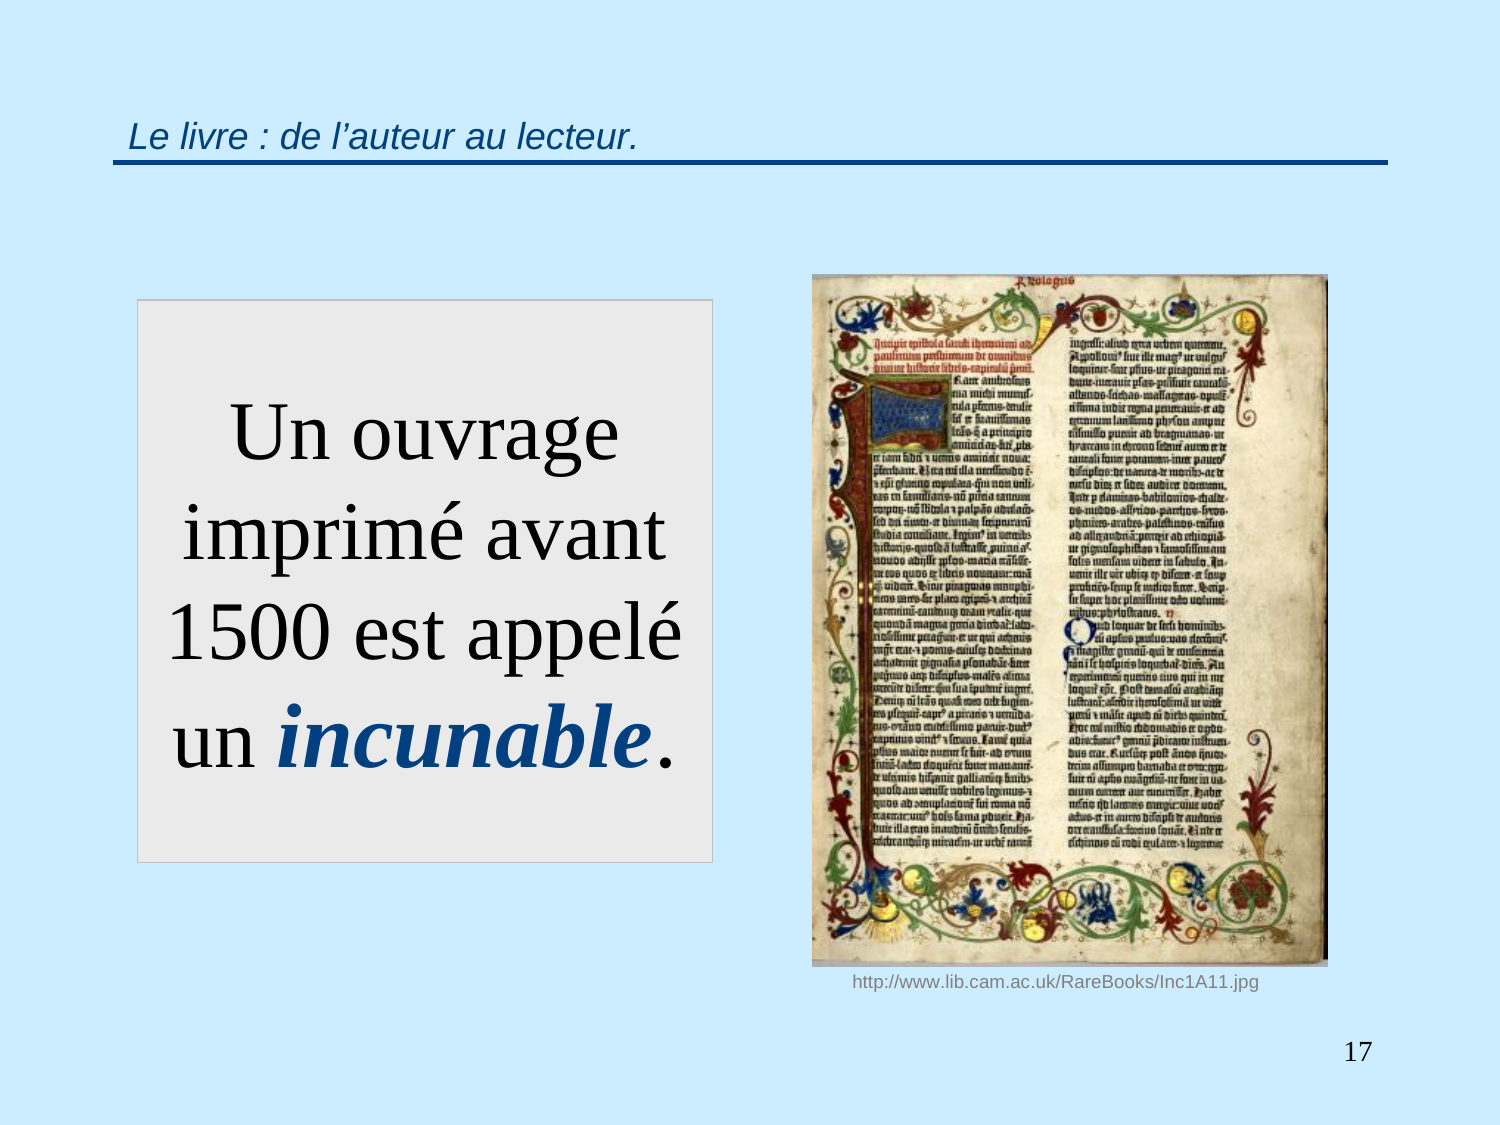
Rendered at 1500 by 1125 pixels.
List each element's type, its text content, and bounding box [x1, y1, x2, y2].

text_box http://www.lib.cam.ac.uk/RareBooks/Inc1A11.jpg [837, 962, 1276, 1001]
title Un ouvrage imprimé avant 1500 est appelé un incunable. [137, 299, 713, 863]
text_box Le livre : de l’auteur au lecteur. [113, 104, 655, 160]
picture [812, 274, 1328, 967]
